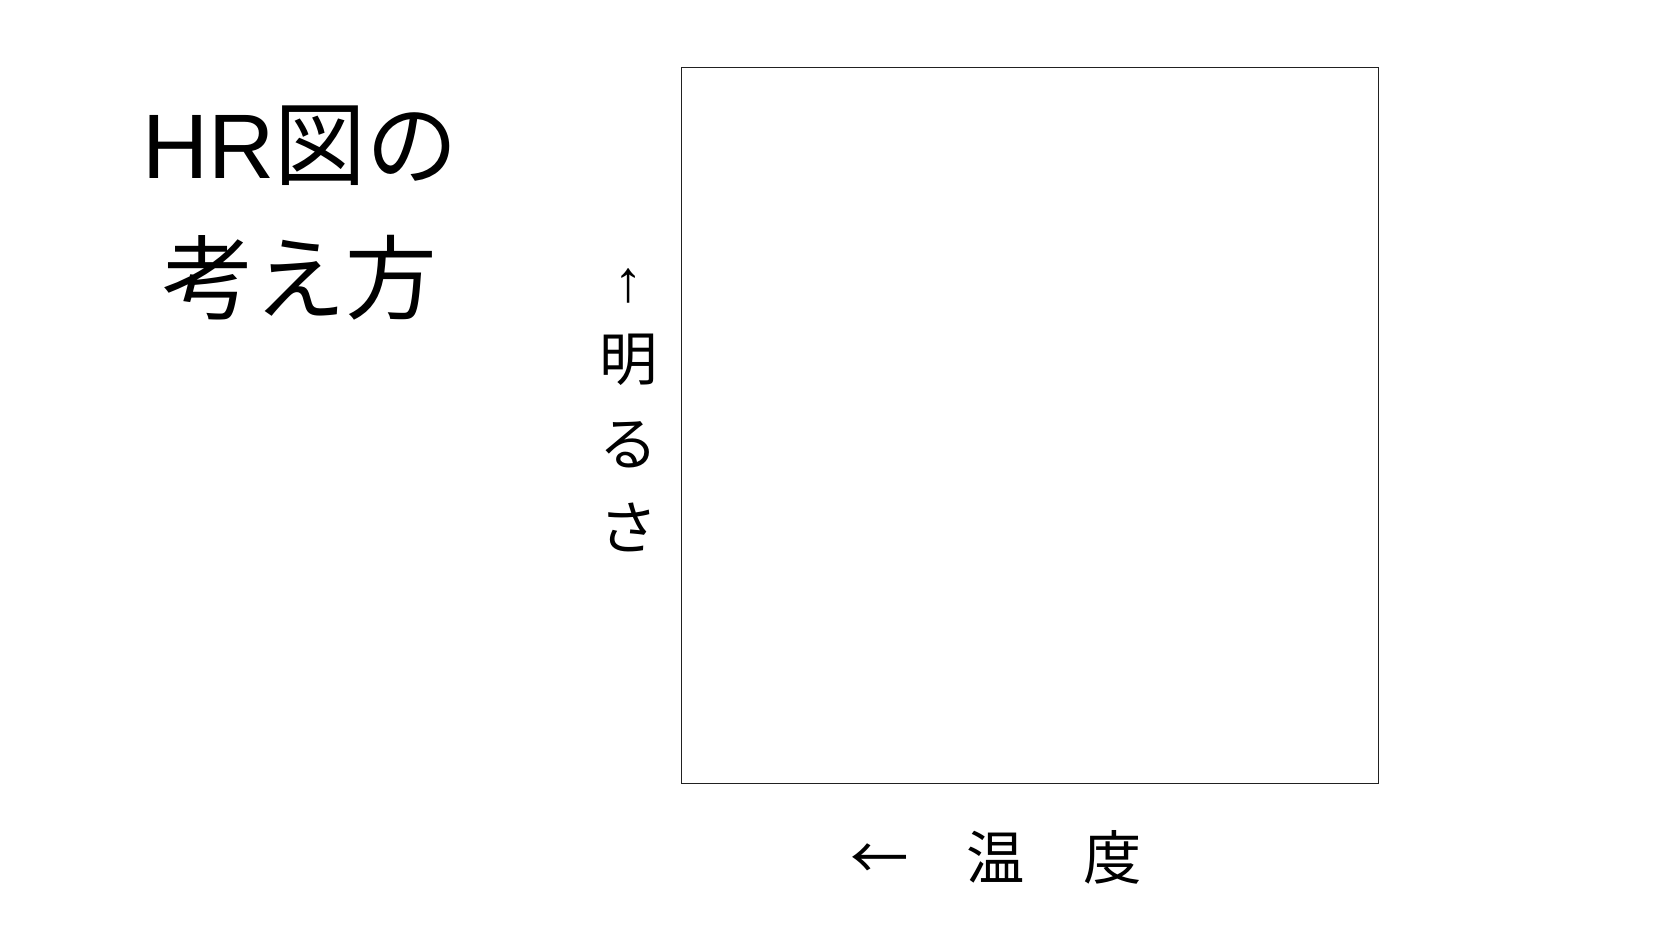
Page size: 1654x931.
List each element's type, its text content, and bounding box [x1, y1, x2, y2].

subtitle ↑ 明るさ [589, 137, 668, 677]
text_box [681, 67, 1379, 784]
text_box ← 温 度 [798, 804, 1177, 913]
title HR図の 考え方 [46, 72, 554, 339]
